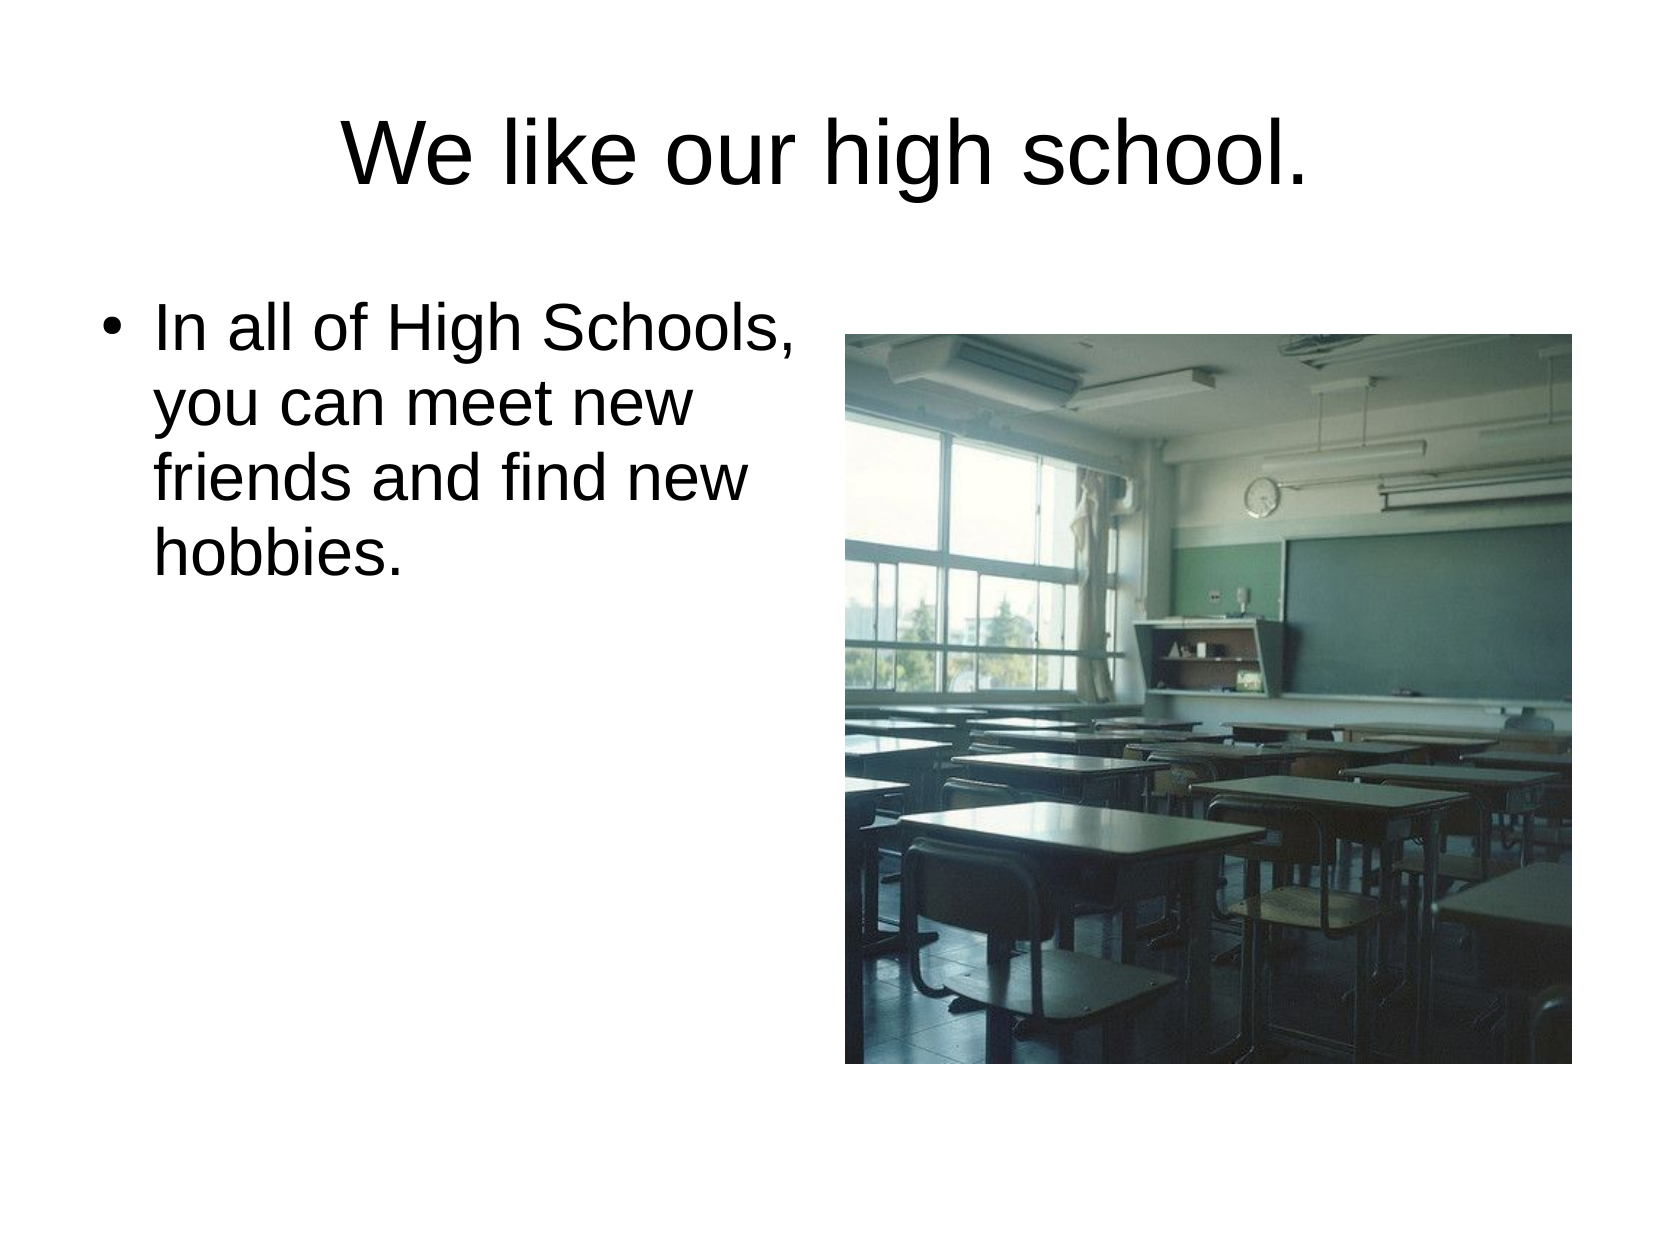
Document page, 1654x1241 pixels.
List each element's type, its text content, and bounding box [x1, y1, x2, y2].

title We like our high school. [82, 49, 1571, 257]
list In all of High Schools, you can meet new friends and find new hobbies. [82, 290, 809, 1109]
picture [845, 334, 1572, 1064]
